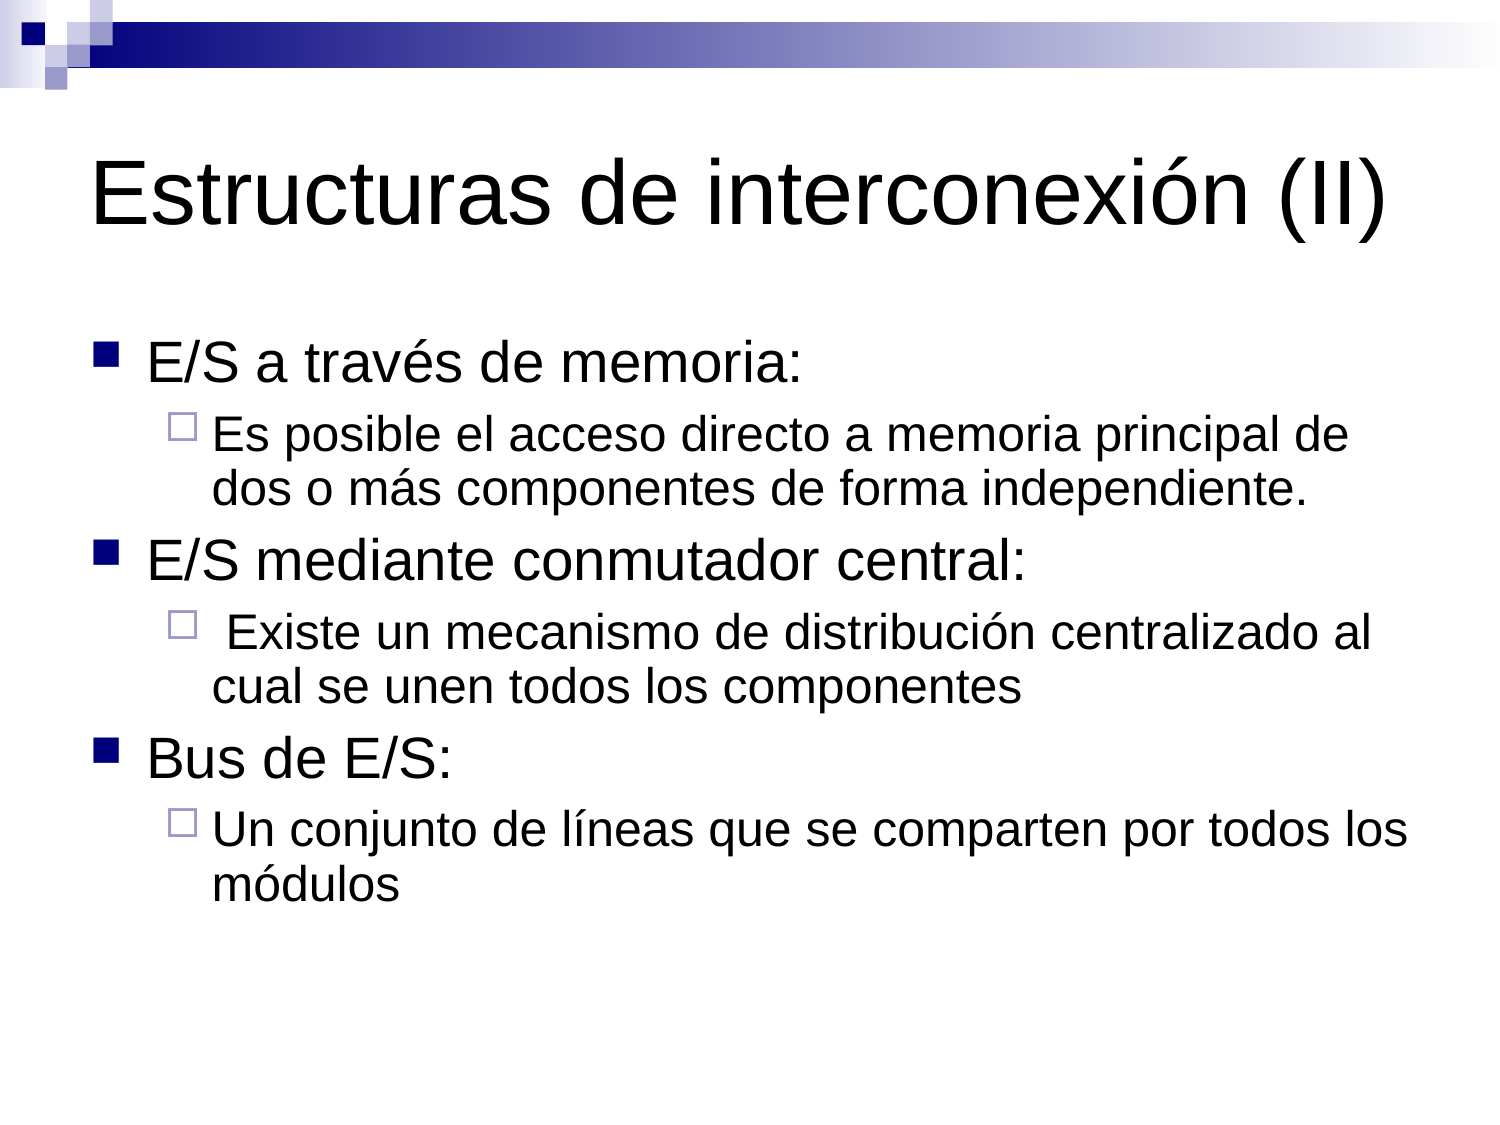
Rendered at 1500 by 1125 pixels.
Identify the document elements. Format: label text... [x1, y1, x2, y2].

title Estructuras de interconexión (II) [75, 75, 1426, 301]
list E/S a través de memoria: Es posible el acceso directo a memoria principal de dos o más componentes de forma independiente. E/S mediante conmutador central: Existe un mecanismo de distribución centralizado al cual se unen todos los componentes Bus de E/S: Un conjunto de líneas que se comparten por todos los módulos [75, 324, 1426, 963]
